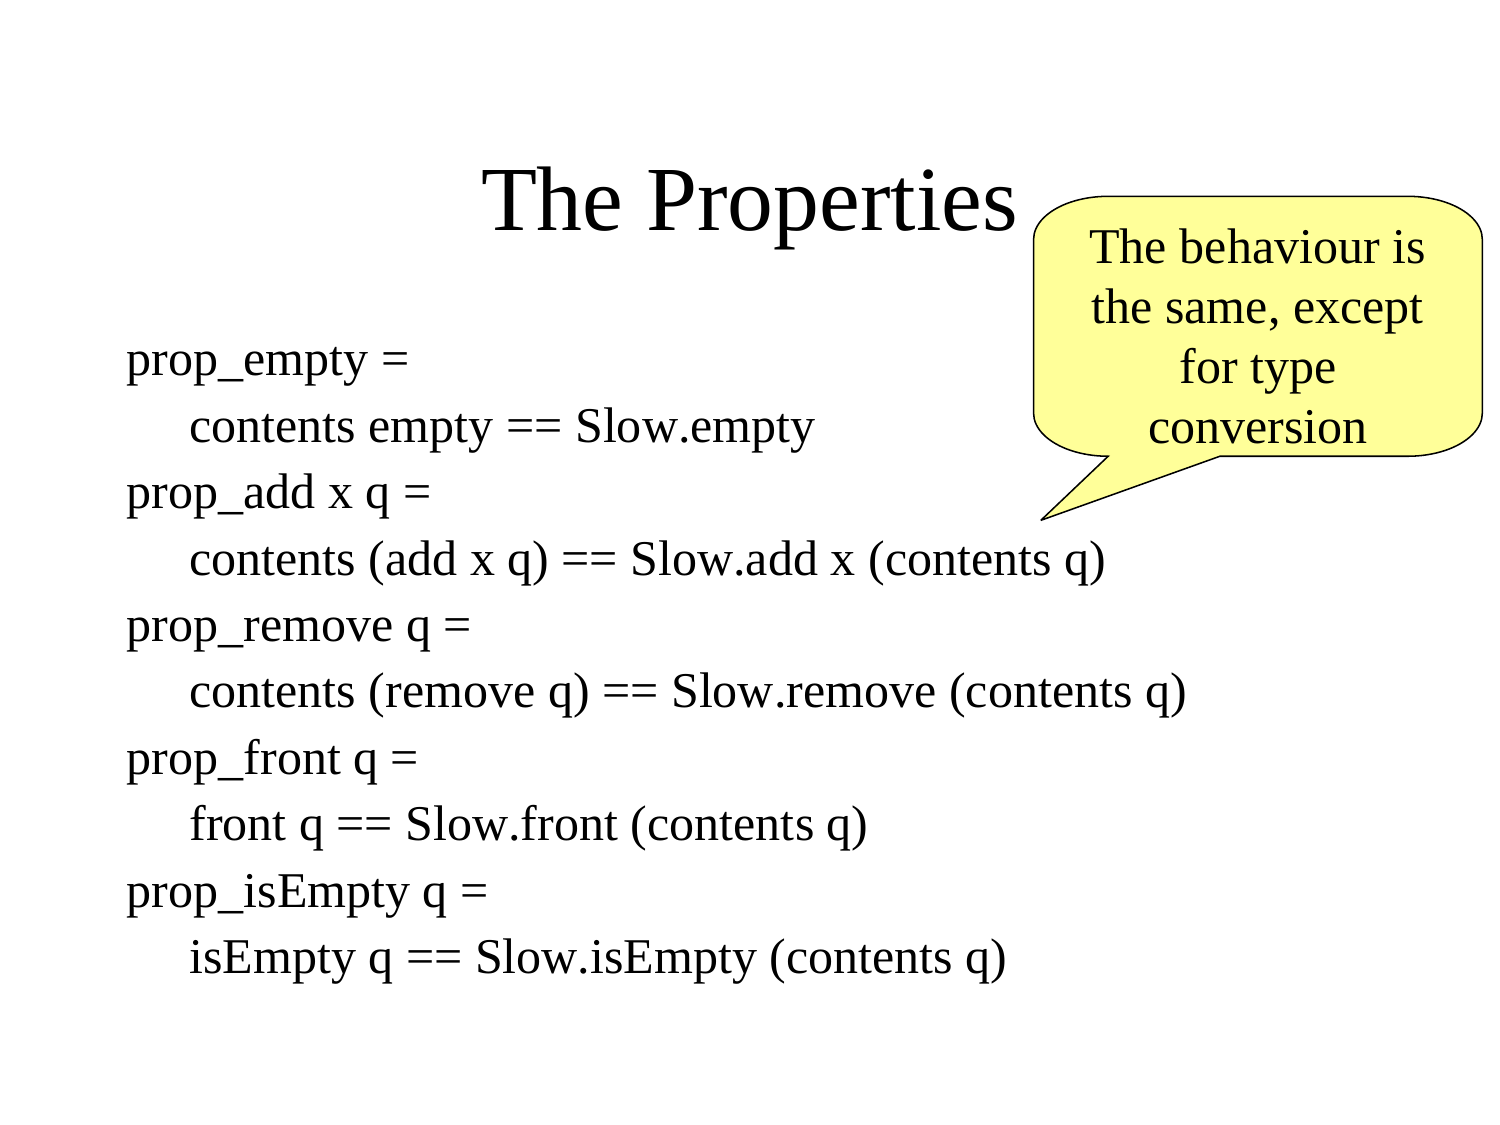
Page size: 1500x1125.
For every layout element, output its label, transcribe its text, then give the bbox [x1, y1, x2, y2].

list prop_empty = contents empty == Slow.empty prop_add x q = contents (add x q) == Slow.add x (contents q) prop_remove q = contents (remove q) == Slow.remove (contents q) prop_front q = front q == Slow.front (contents q) prop_isEmpty q = isEmpty q == Slow.isEmpty (contents q) [112, 324, 1500, 1000]
text_box The behaviour is the same, except for type conversion [1033, 196, 1483, 521]
title The Properties [112, 99, 1388, 288]
